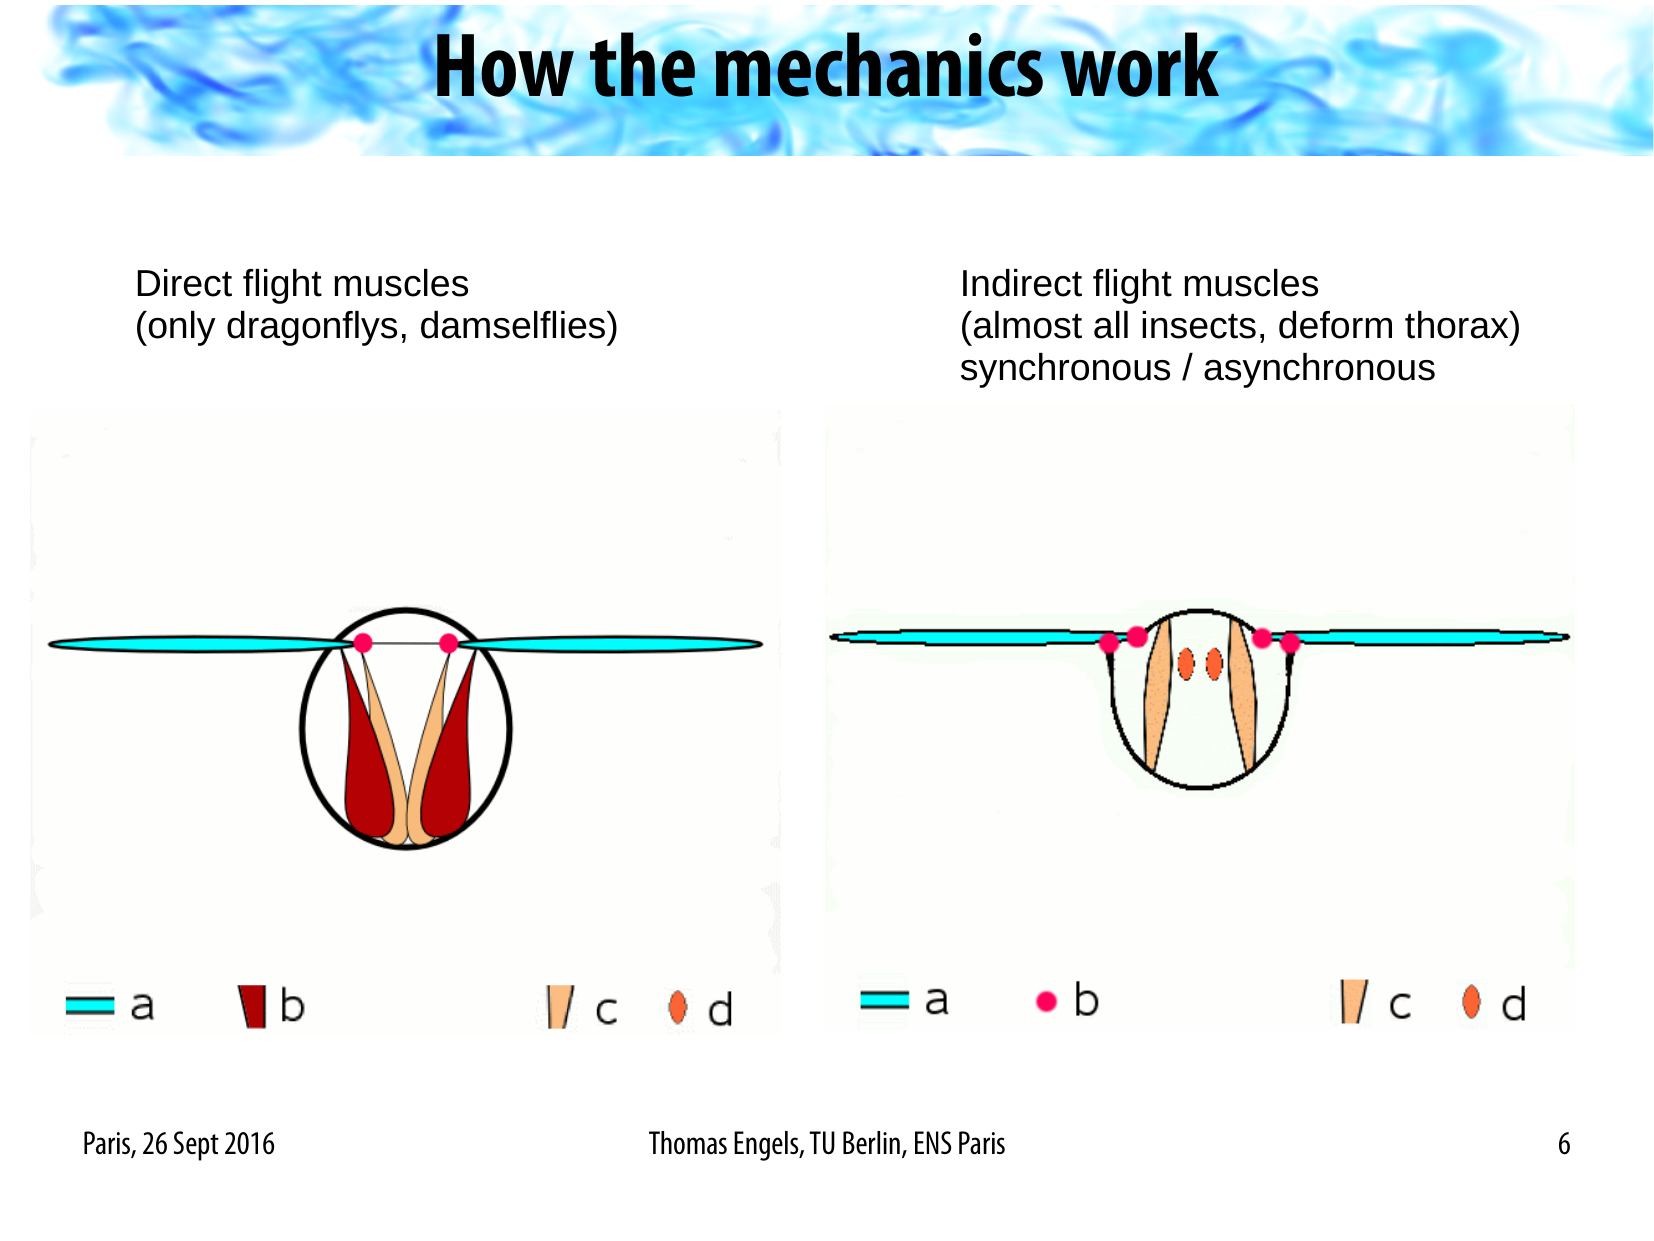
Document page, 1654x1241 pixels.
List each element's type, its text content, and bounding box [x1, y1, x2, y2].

title How the mechanics work [82, 0, 1571, 151]
picture [15, 5, 1654, 156]
picture [825, 404, 1575, 1030]
picture [30, 410, 781, 1036]
text_box Direct flight muscles Indirect flight muscles (only dragonflys, damselflies) (almost all insects, deform thorax) synchronous / asynchronous [120, 255, 1537, 438]
